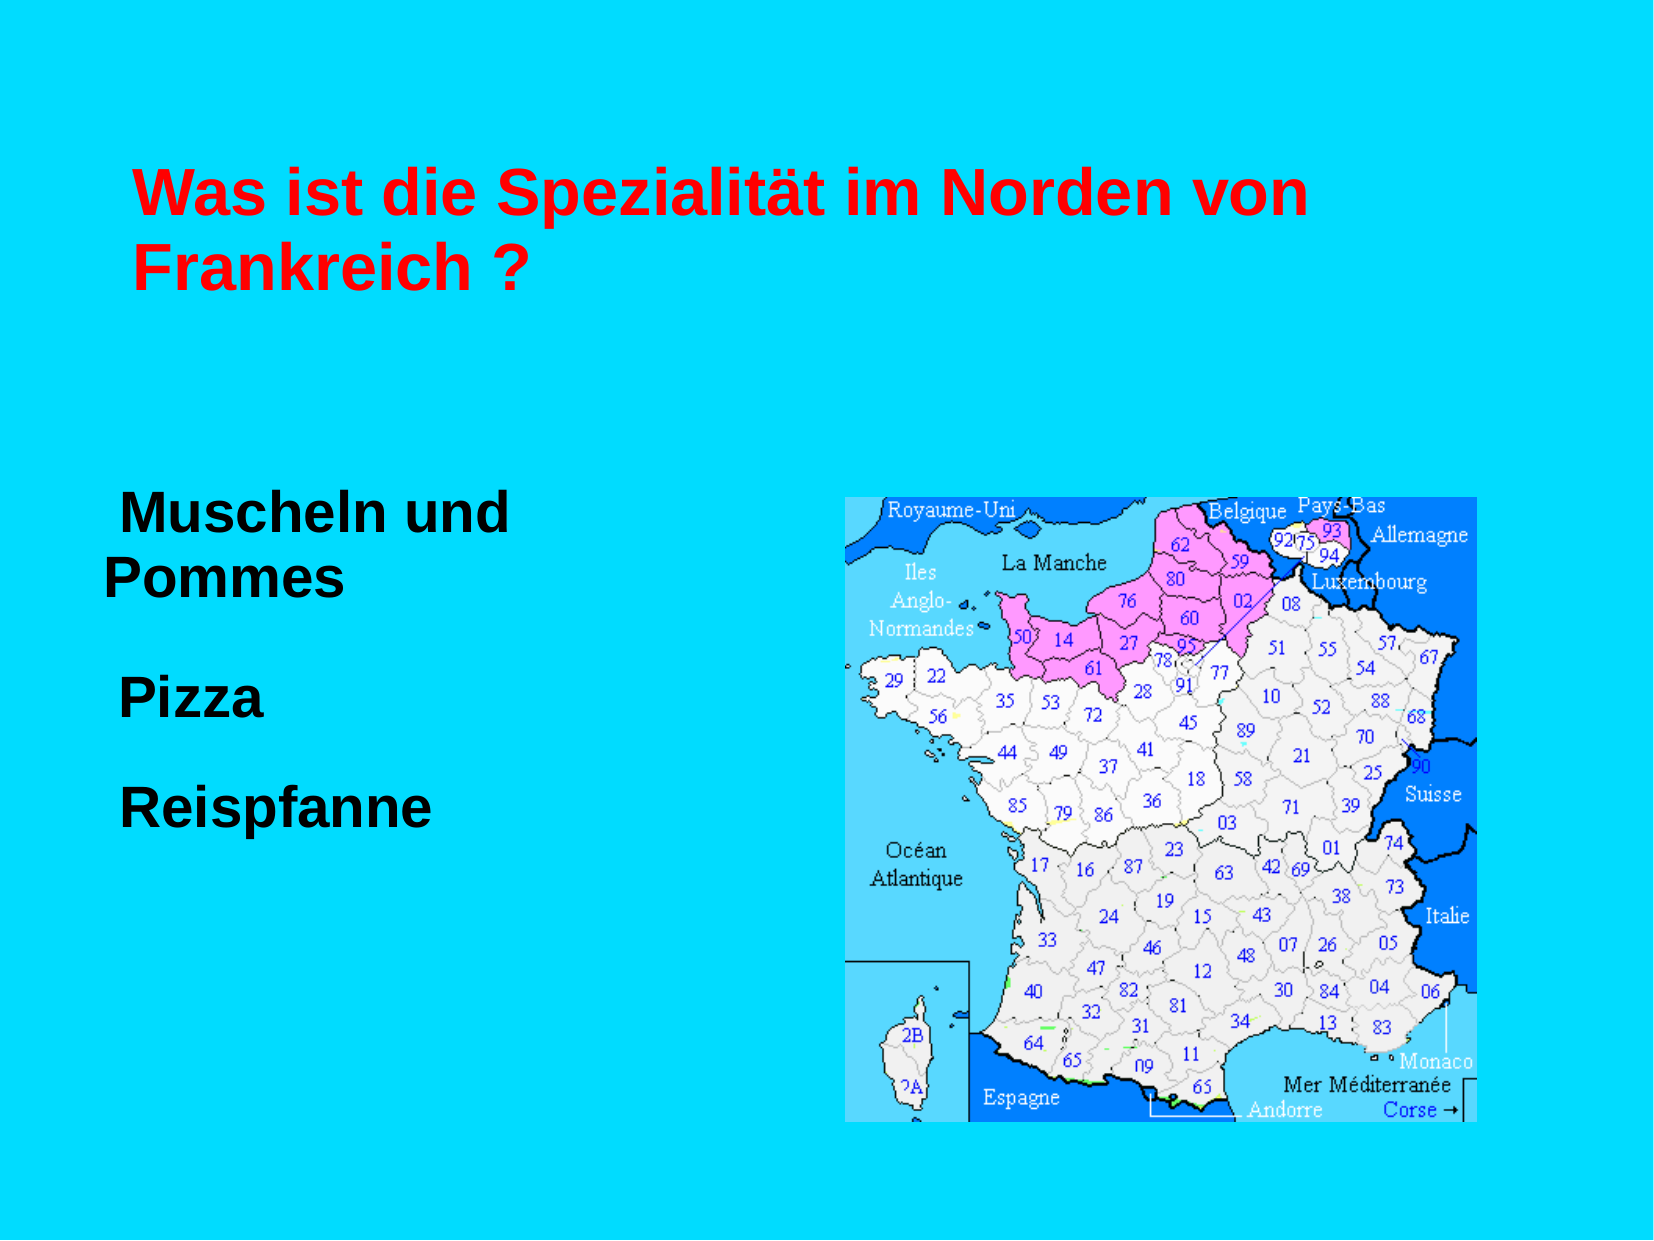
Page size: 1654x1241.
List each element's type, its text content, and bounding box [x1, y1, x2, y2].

picture [845, 497, 1477, 1123]
text_box Reispfanne [88, 767, 460, 850]
text_box Was ist die Spezialität im Norden von Frankreich ? [118, 147, 1477, 312]
text_box Pizza [87, 656, 296, 739]
text_box Muscheln und Pommes [88, 472, 591, 687]
